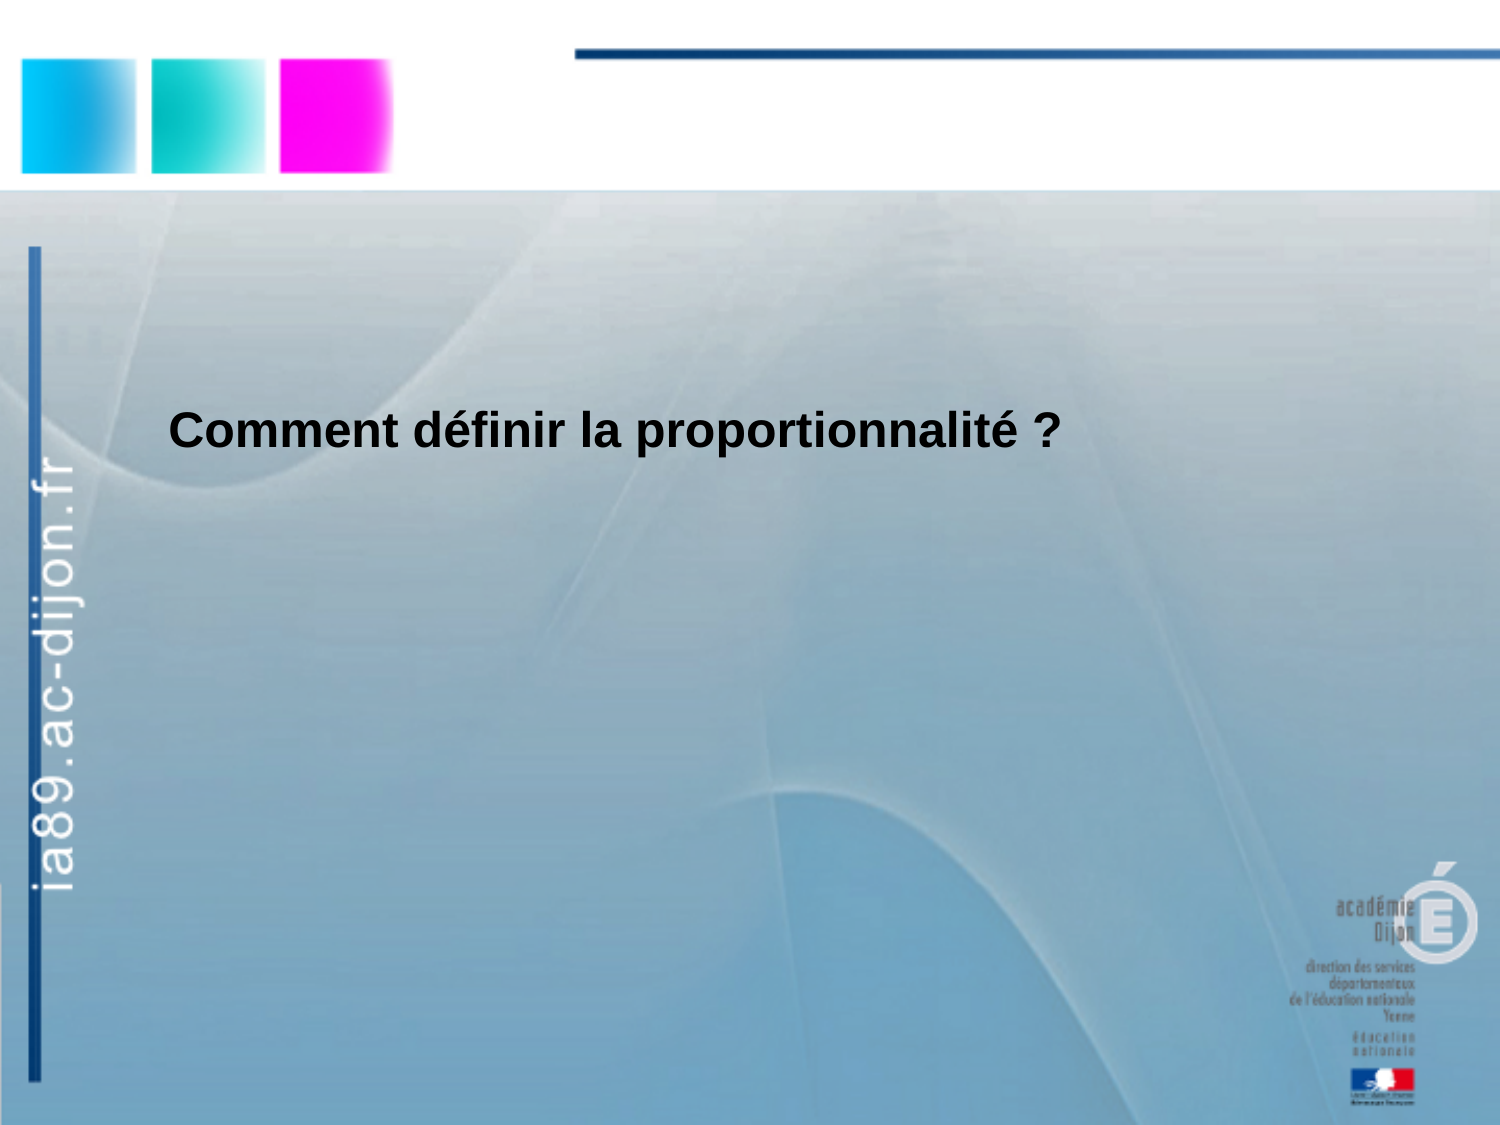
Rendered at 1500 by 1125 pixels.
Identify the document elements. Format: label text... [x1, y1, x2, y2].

text_box Comment définir la proportionnalité ? [153, 389, 1300, 465]
picture [0, 0, 1500, 1125]
